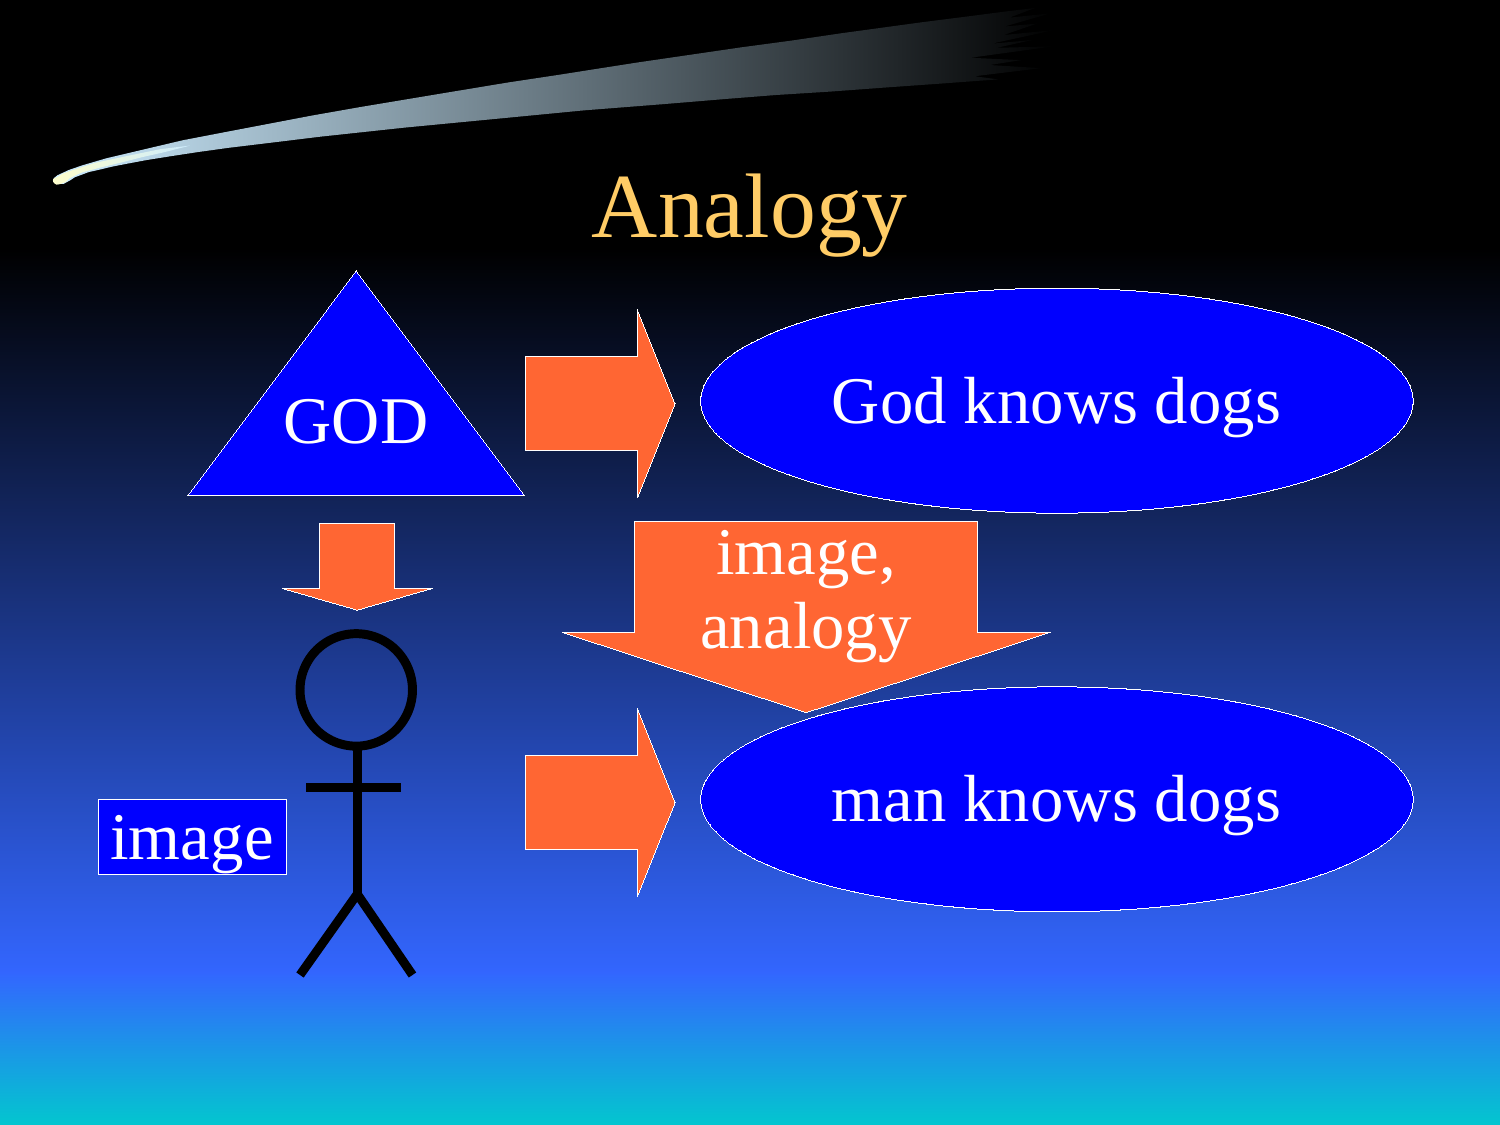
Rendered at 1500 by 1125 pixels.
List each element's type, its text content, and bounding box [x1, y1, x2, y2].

text_box image [98, 799, 287, 875]
text_box [282, 523, 433, 611]
text_box [525, 309, 676, 498]
text_box image, analogy [562, 521, 1051, 713]
text_box man knows dogs [700, 686, 1414, 912]
title Analogy [112, 112, 1388, 301]
text_box GOD [187, 270, 525, 496]
text_box God knows dogs [700, 288, 1414, 514]
text_box [525, 708, 676, 897]
